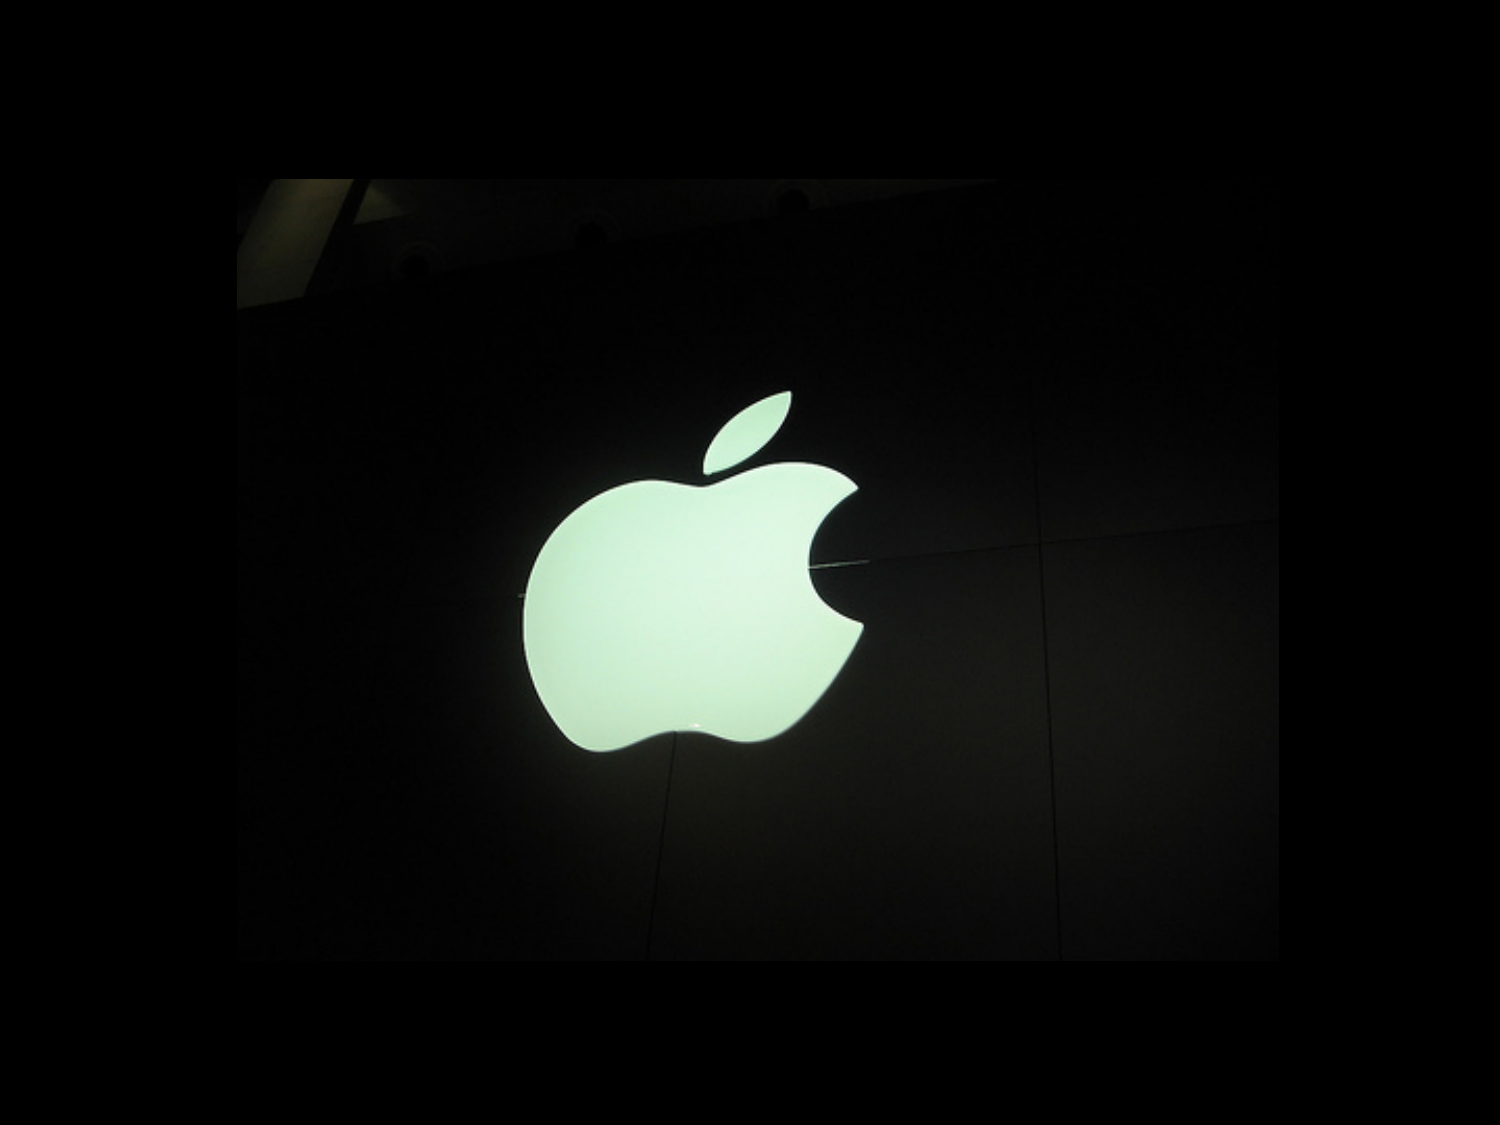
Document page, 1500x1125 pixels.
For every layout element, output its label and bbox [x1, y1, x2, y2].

picture [237, 179, 1279, 961]
